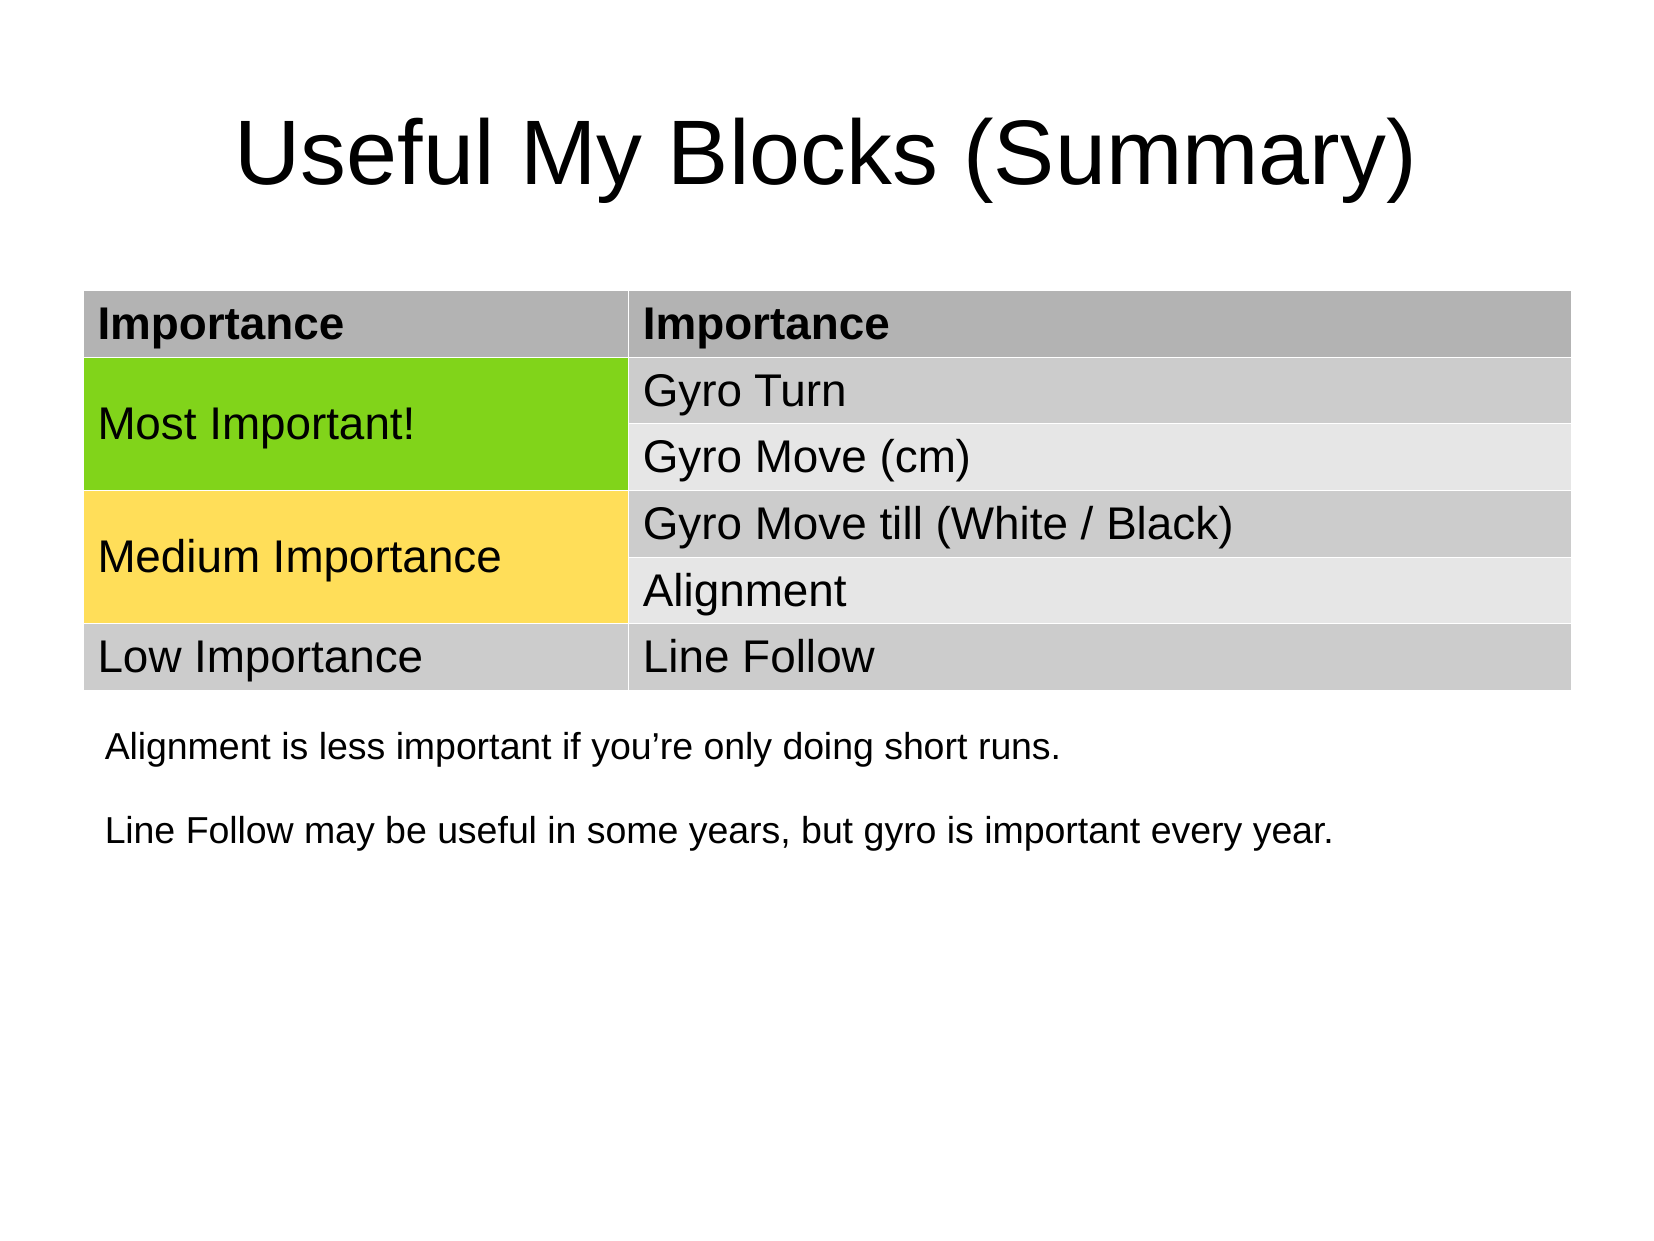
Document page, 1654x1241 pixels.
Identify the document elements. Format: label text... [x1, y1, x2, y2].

title Useful My Blocks (Summary) [82, 49, 1571, 257]
table_cell Most Important! [84, 358, 628, 490]
table_cell Alignment [629, 558, 1571, 623]
table_cell Gyro Move till (White / Black) [629, 491, 1571, 557]
table_cell Gyro Turn [629, 358, 1571, 423]
table_header Importance [629, 291, 1571, 357]
table_cell Line Follow [629, 624, 1571, 690]
text_box Alignment is less important if you’re only doing short runs. Line Follow may be useful in some years, but gyro is important every year. [90, 718, 1561, 902]
table_cell Low Importance [84, 624, 628, 690]
table_header Importance [84, 291, 628, 357]
table_cell Medium Importance [84, 491, 628, 623]
table_cell Gyro Move (cm) [629, 424, 1571, 490]
